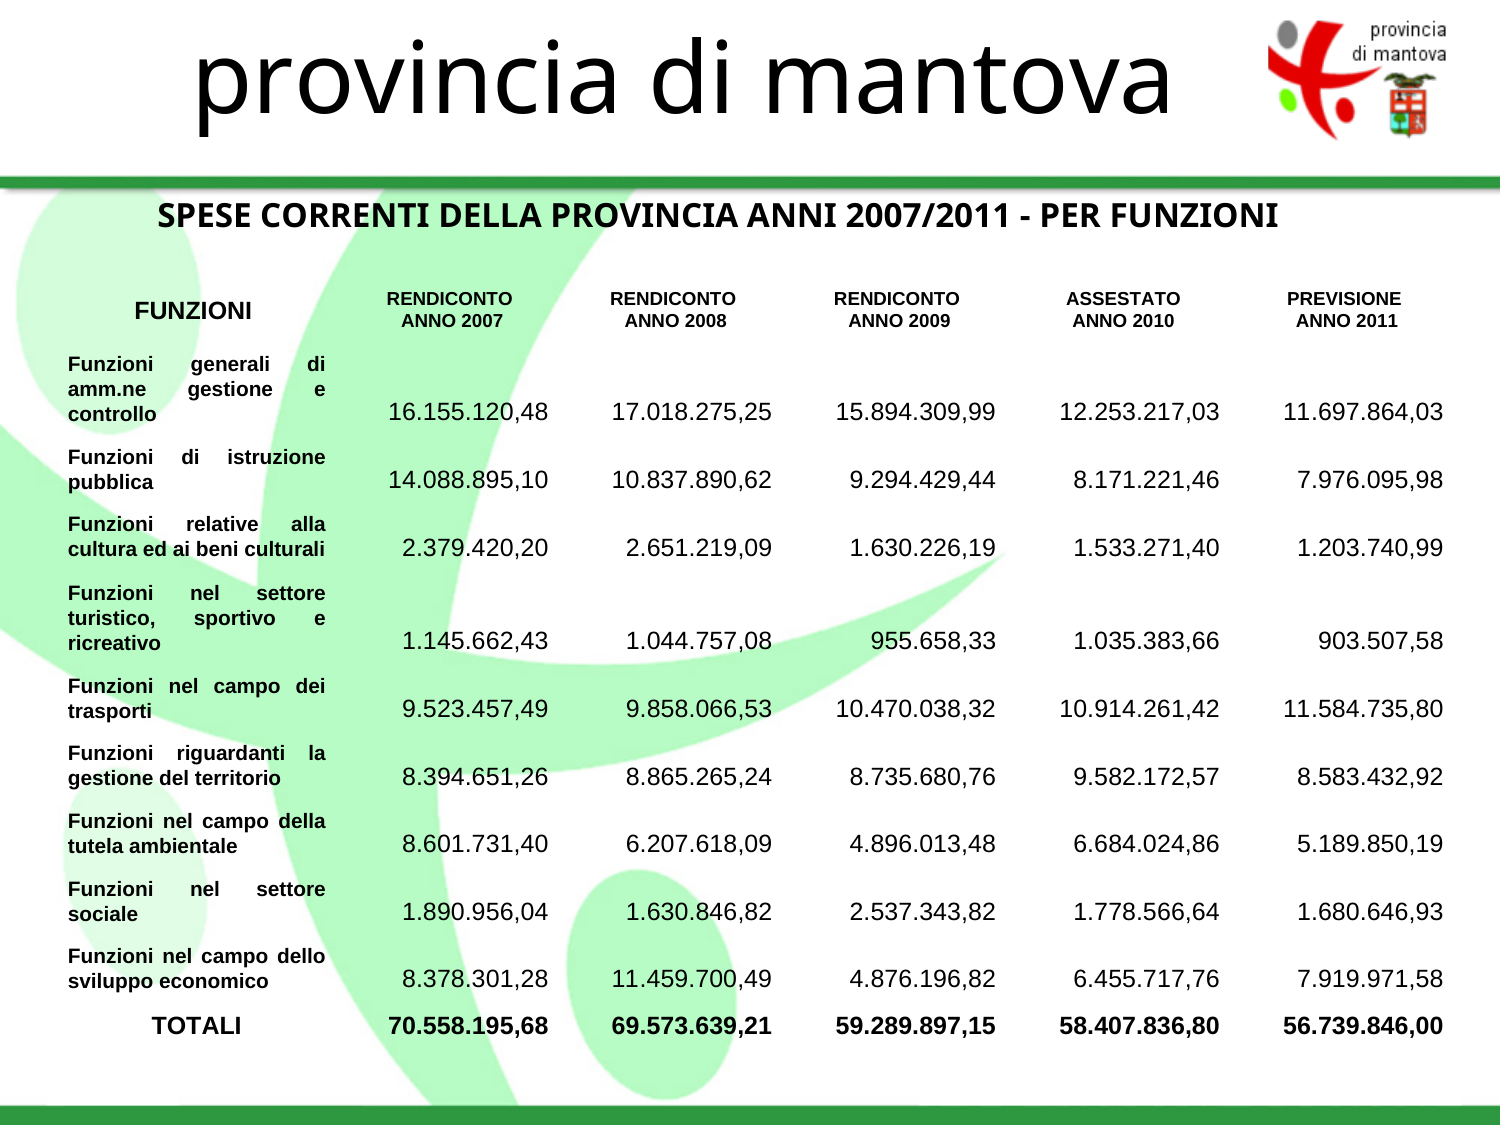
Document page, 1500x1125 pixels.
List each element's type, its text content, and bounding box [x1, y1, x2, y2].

table_cell 11.459.700,49 [564, 933, 788, 1001]
table_cell 6.207.618,09 [564, 798, 788, 865]
table_cell 1.680.646,93 [1235, 865, 1459, 933]
table_cell 8.378.301,28 [340, 933, 564, 1001]
table_cell 1.203.740,99 [1235, 501, 1459, 569]
table_cell 58.407.836,80 [1011, 1001, 1235, 1047]
table_cell 9.858.066,53 [564, 662, 788, 730]
table_cell TOTALI [53, 1001, 340, 1047]
table_cell 955.658,33 [788, 569, 1011, 662]
table_cell 8.865.265,24 [564, 730, 788, 798]
table_cell 10.914.261,42 [1011, 662, 1235, 730]
table_cell 1.145.662,43 [340, 569, 564, 662]
table_cell 2.537.343,82 [788, 865, 1011, 933]
table_cell 11.584.735,80 [1235, 662, 1459, 730]
table_cell 7.919.971,58 [1235, 933, 1459, 1001]
table_cell 9.582.172,57 [1011, 730, 1235, 798]
table_cell 1.630.846,82 [564, 865, 788, 933]
table_cell 8.601.731,40 [340, 798, 564, 865]
table_cell 1.778.566,64 [1011, 865, 1235, 933]
table_cell 4.896.013,48 [788, 798, 1011, 865]
table_cell 1.630.226,19 [788, 501, 1011, 569]
table_cell Funzioni nel campo della tutela ambientale [53, 798, 340, 865]
table_cell 1.035.383,66 [1011, 569, 1235, 662]
table_cell 59.289.897,15 [788, 1001, 1011, 1047]
table_cell Funzioni relative alla cultura ed ai beni culturali [53, 501, 340, 569]
table_cell 2.651.219,09 [564, 501, 788, 569]
table_cell 8.394.651,26 [340, 730, 564, 798]
table_cell 8.171.221,46 [1011, 433, 1235, 501]
table_cell 1.890.956,04 [340, 865, 564, 933]
table_cell 903.507,58 [1235, 569, 1459, 662]
table_cell Funzioni generali di amm.ne gestione e controllo [53, 339, 340, 433]
table_cell Funzioni nel settore turistico, sportivo e ricreativo [53, 569, 340, 662]
table_cell 4.876.196,82 [788, 933, 1011, 1001]
table_cell 16.155.120,48 [340, 339, 564, 433]
table_cell Funzioni riguardanti la gestione del territorio [53, 730, 340, 798]
table_cell 15.894.309,99 [788, 339, 1011, 433]
table_cell 2.379.420,20 [340, 501, 564, 569]
table_cell 7.976.095,98 [1235, 433, 1459, 501]
table_cell 12.253.217,03 [1011, 339, 1235, 433]
table_cell 8.583.432,92 [1235, 730, 1459, 798]
table_cell 9.294.429,44 [788, 433, 1011, 501]
table_cell 10.837.890,62 [564, 433, 788, 501]
table_cell Funzioni nel campo dello sviluppo economico [53, 933, 340, 1001]
table_cell 11.697.864,03 [1235, 339, 1459, 433]
text_box provincia di mantova [176, 5, 1205, 142]
table_cell Funzioni nel campo dei trasporti [53, 662, 340, 730]
table_cell 5.189.850,19 [1235, 798, 1459, 865]
table_cell 69.573.639,21 [564, 1001, 788, 1047]
table_cell 6.455.717,76 [1011, 933, 1235, 1001]
table_cell Funzioni di istruzione pubblica [53, 433, 340, 501]
picture [1267, 15, 1452, 142]
table_header RENDICONTO ANNO 2007 [340, 279, 564, 339]
table_cell 56.739.846,00 [1235, 1001, 1459, 1047]
table_header FUNZIONI [53, 279, 340, 339]
table_cell 17.018.275,25 [564, 339, 788, 433]
table_cell 6.684.024,86 [1011, 798, 1235, 865]
table_header RENDICONTO ANNO 2008 [564, 279, 788, 339]
table_header PREVISIONE ANNO 2011 [1235, 279, 1459, 339]
table_cell 9.523.457,49 [340, 662, 564, 730]
table_cell 14.088.895,10 [340, 433, 564, 501]
picture [0, 174, 1500, 1125]
text_box SPESE CORRENTI DELLA PROVINCIA ANNI 2007/2011 - PER FUNZIONI [0, 172, 1447, 256]
table_cell Funzioni nel settore sociale [53, 865, 340, 933]
table_cell 10.470.038,32 [788, 662, 1011, 730]
table_header RENDICONTO ANNO 2009 [788, 279, 1011, 339]
table_cell 70.558.195,68 [340, 1001, 564, 1047]
table_header ASSESTATO ANNO 2010 [1011, 279, 1235, 339]
table_cell 1.533.271,40 [1011, 501, 1235, 569]
table_cell 8.735.680,76 [788, 730, 1011, 798]
table_cell 1.044.757,08 [564, 569, 788, 662]
